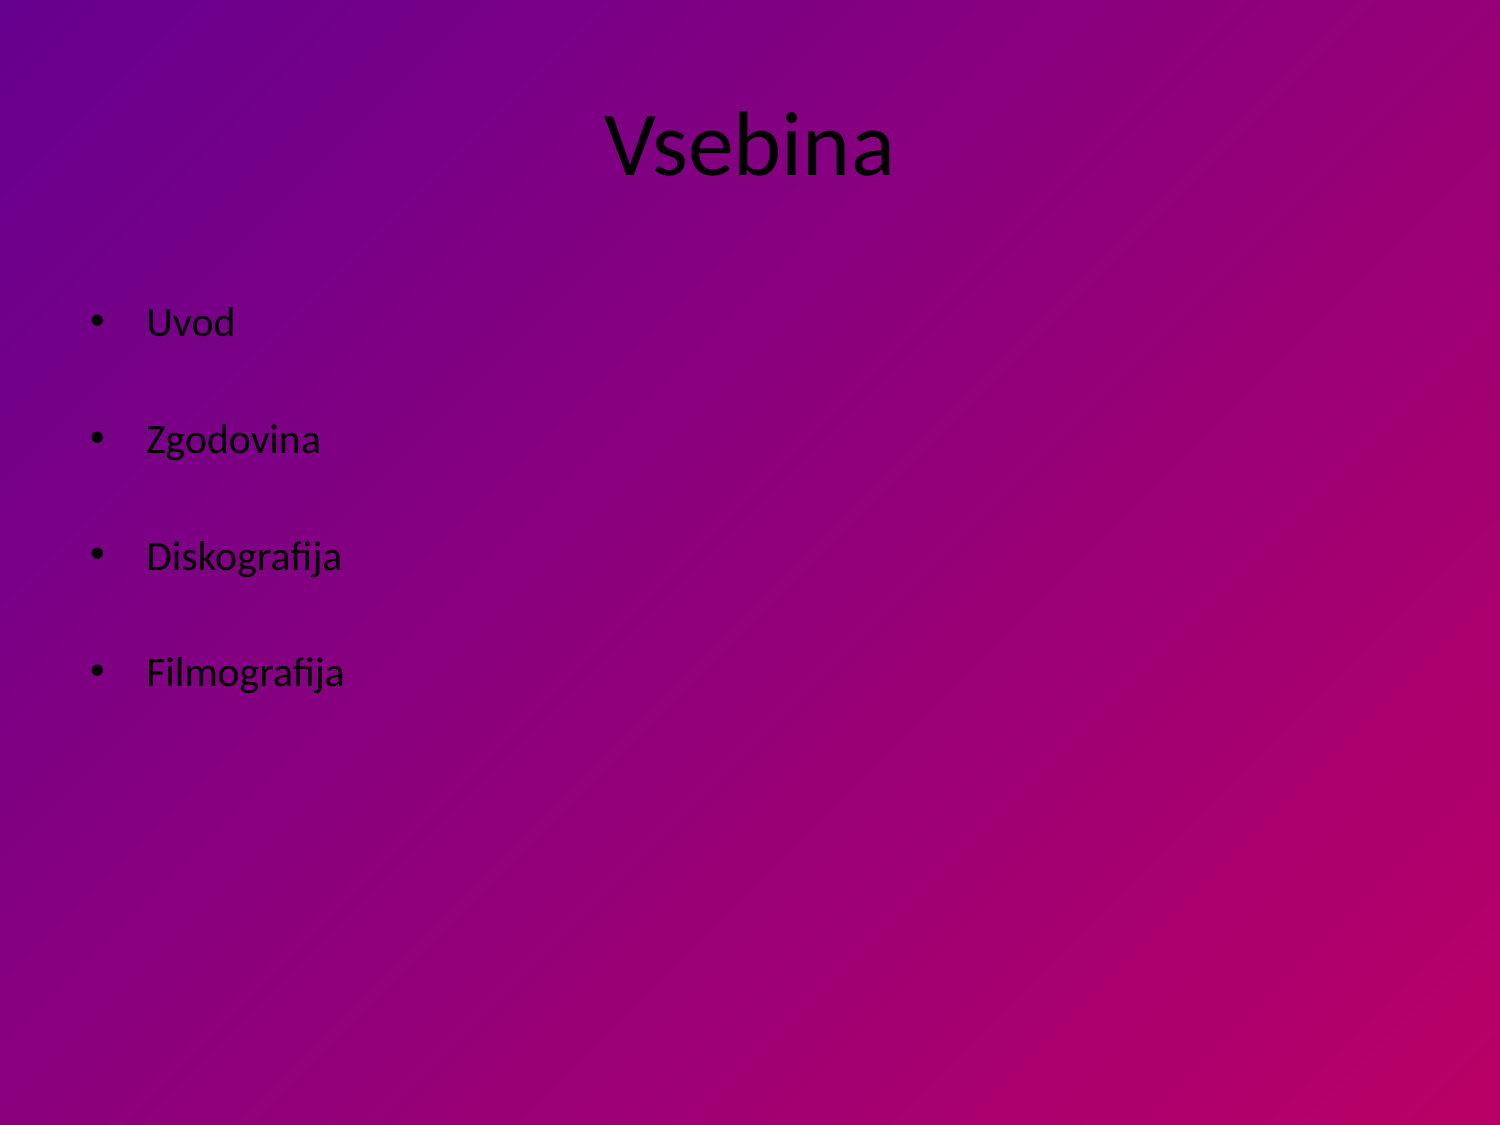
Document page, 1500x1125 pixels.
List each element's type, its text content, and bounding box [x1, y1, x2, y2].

list Uvod Zgodovina Diskografija Filmografija [75, 287, 1425, 1030]
title Vsebina [75, 45, 1425, 233]
